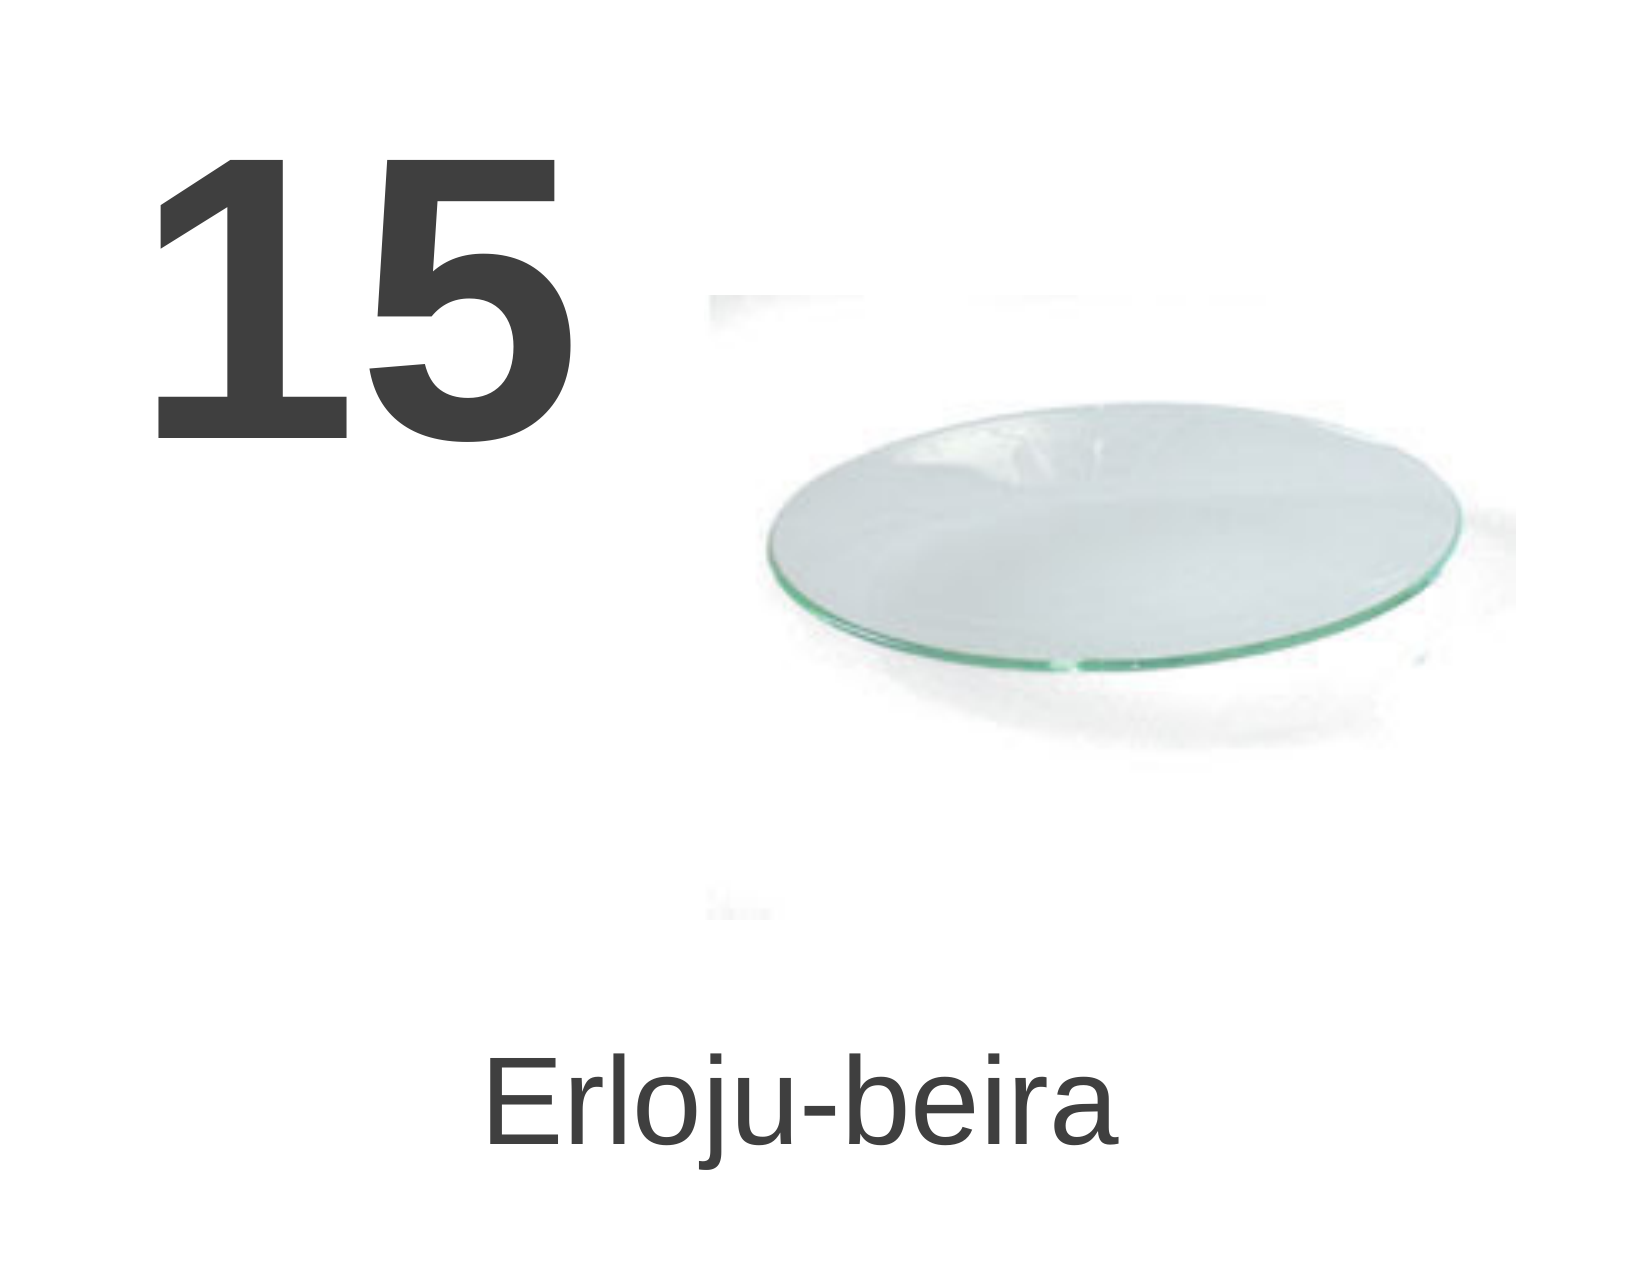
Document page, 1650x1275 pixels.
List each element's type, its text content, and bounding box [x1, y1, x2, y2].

text_box 15 [91, 83, 625, 534]
text_box Erloju-beira [122, 1012, 1477, 1179]
picture [704, 295, 1516, 920]
